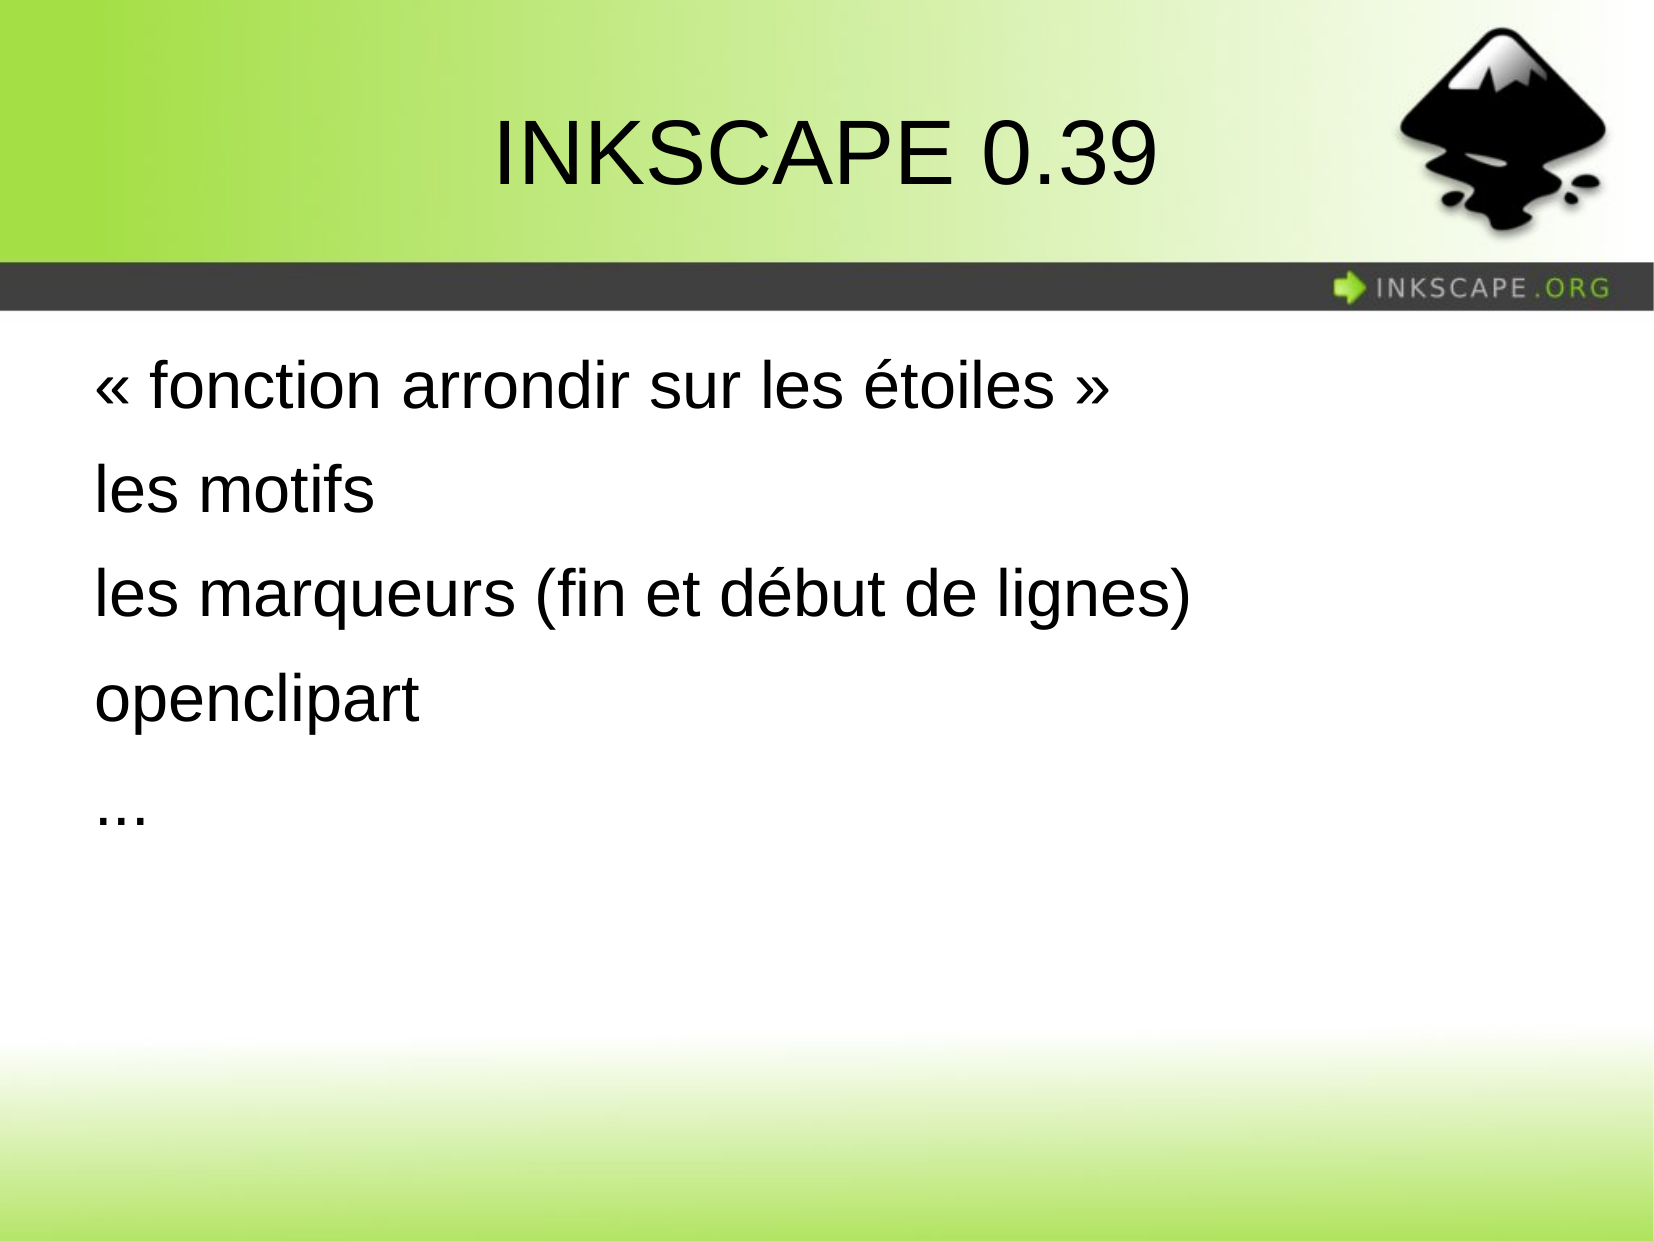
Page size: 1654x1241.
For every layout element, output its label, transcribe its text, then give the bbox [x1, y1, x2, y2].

picture [0, 0, 1654, 1241]
title INKSCAPE 0.39 [82, 49, 1571, 257]
list « fonction arrondir sur les étoiles » les motifs les marqueurs (fin et début de lignes) openclipart ... [76, 347, 1565, 1152]
